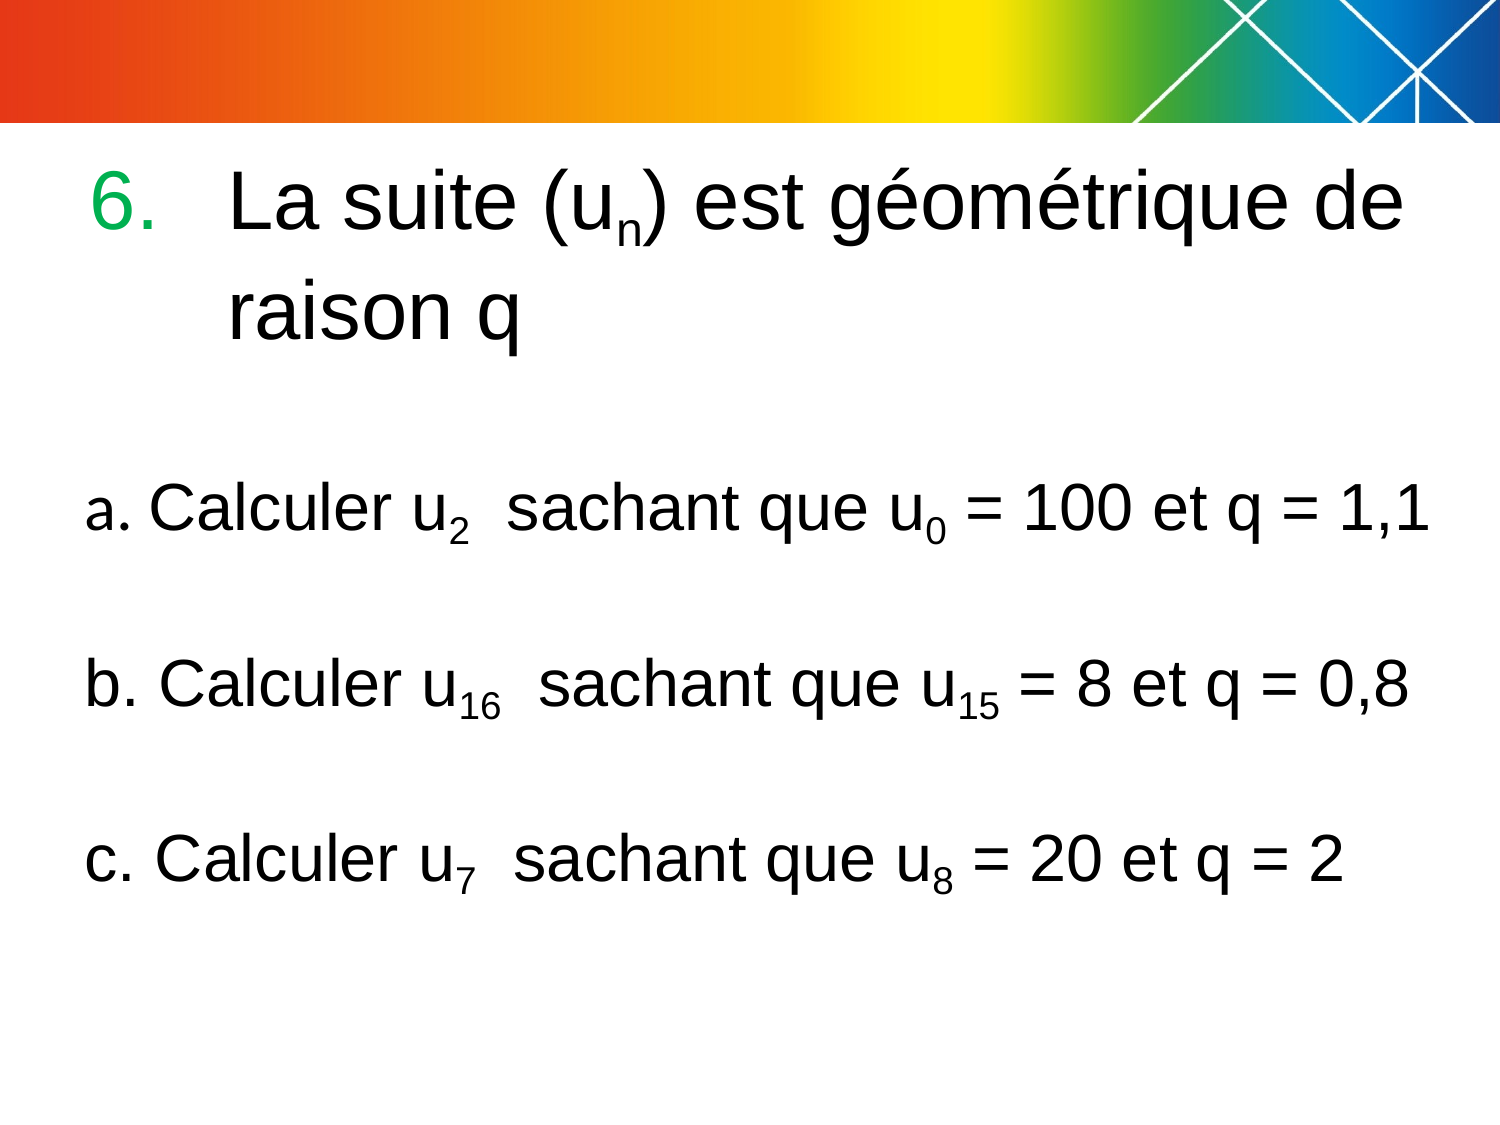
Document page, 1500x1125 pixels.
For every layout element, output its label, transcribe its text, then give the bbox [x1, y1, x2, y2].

picture [1340, 0, 1500, 123]
text_box a. Calculer u2 sachant que u0 = 100 et q = 1,1 b. Calculer u16 sachant que u15 = 8 et q = 0,8 c. Calculer u7 sachant que u8 = 20 et q = 2 [69, 369, 1453, 1070]
picture [0, 0, 1358, 123]
text_box La suite (un) est géométrique de raison q [74, 163, 1500, 338]
